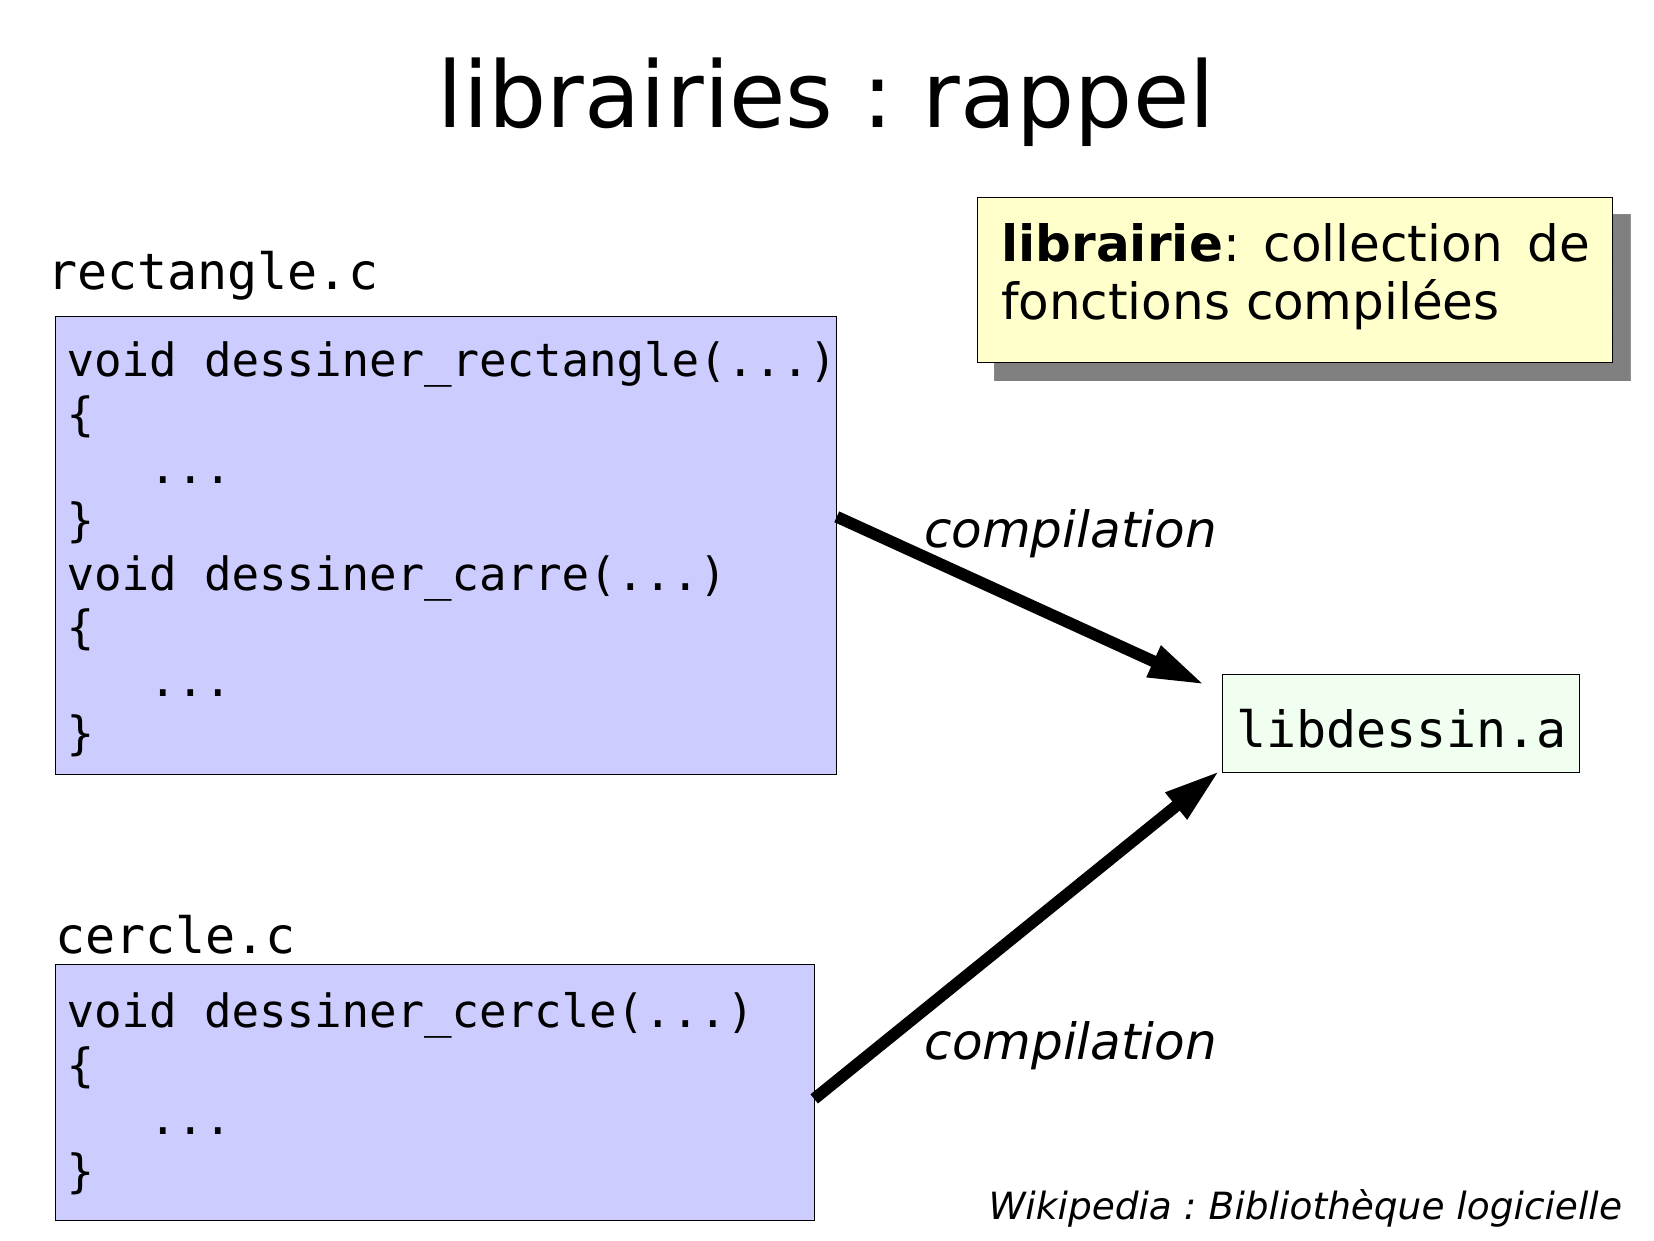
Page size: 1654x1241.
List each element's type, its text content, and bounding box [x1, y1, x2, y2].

text_box Wikipedia : Bibliothèque logicielle [988, 1184, 1624, 1229]
text_box compilation [924, 1012, 1218, 1072]
title librairies : rappel [136, 34, 1518, 158]
text_box rectangle.c [47, 242, 379, 302]
text_box [977, 197, 1613, 363]
text_box void dessiner_rectangle(...) { ... } void dessiner_carre(...) { ... } [66, 334, 837, 761]
text_box librairie: collection de fonctions compilées [1001, 214, 1635, 332]
text_box libdessin.a [1236, 700, 1567, 759]
text_box [55, 964, 815, 1221]
text_box void dessiner_cercle(...) { ... } [66, 985, 755, 1199]
text_box compilation [924, 501, 1218, 560]
text_box [55, 316, 837, 775]
text_box [1222, 674, 1580, 773]
text_box cercle.c [55, 906, 296, 965]
